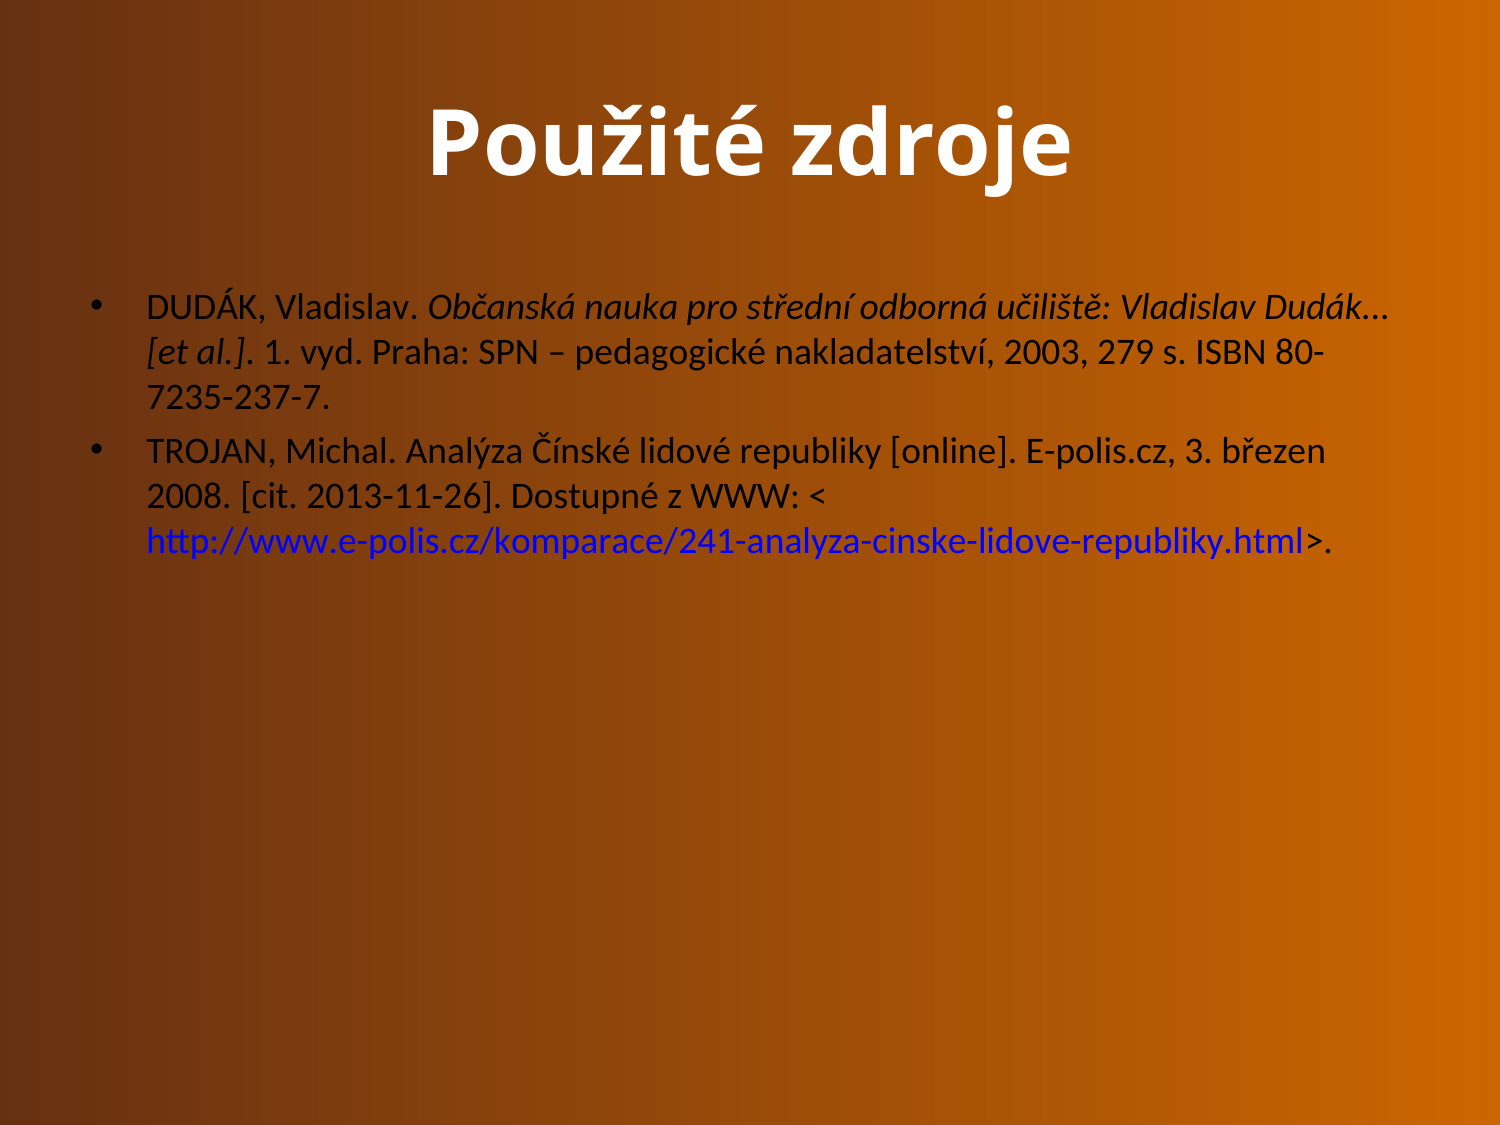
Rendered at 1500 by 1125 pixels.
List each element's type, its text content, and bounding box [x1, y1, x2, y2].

title Použité zdroje [75, 45, 1426, 219]
list DUDÁK, Vladislav. Občanská nauka pro střední odborná učiliště: Vladislav Dudák... [et al.]. 1. vyd. Praha: SPN – pedagogické nakladatelství, 2003, 279 s. ISBN 80-7235-237-7. TROJAN, Michal. Analýza Čínské lidové republiky [online]. E-polis.cz, 3. březen 2008. [cit. 2013-11-26]. Dostupné z WWW: <http://www.e-polis.cz/komparace/241-analyza-cinske-lidove-republiky.html>. [75, 219, 1426, 1005]
